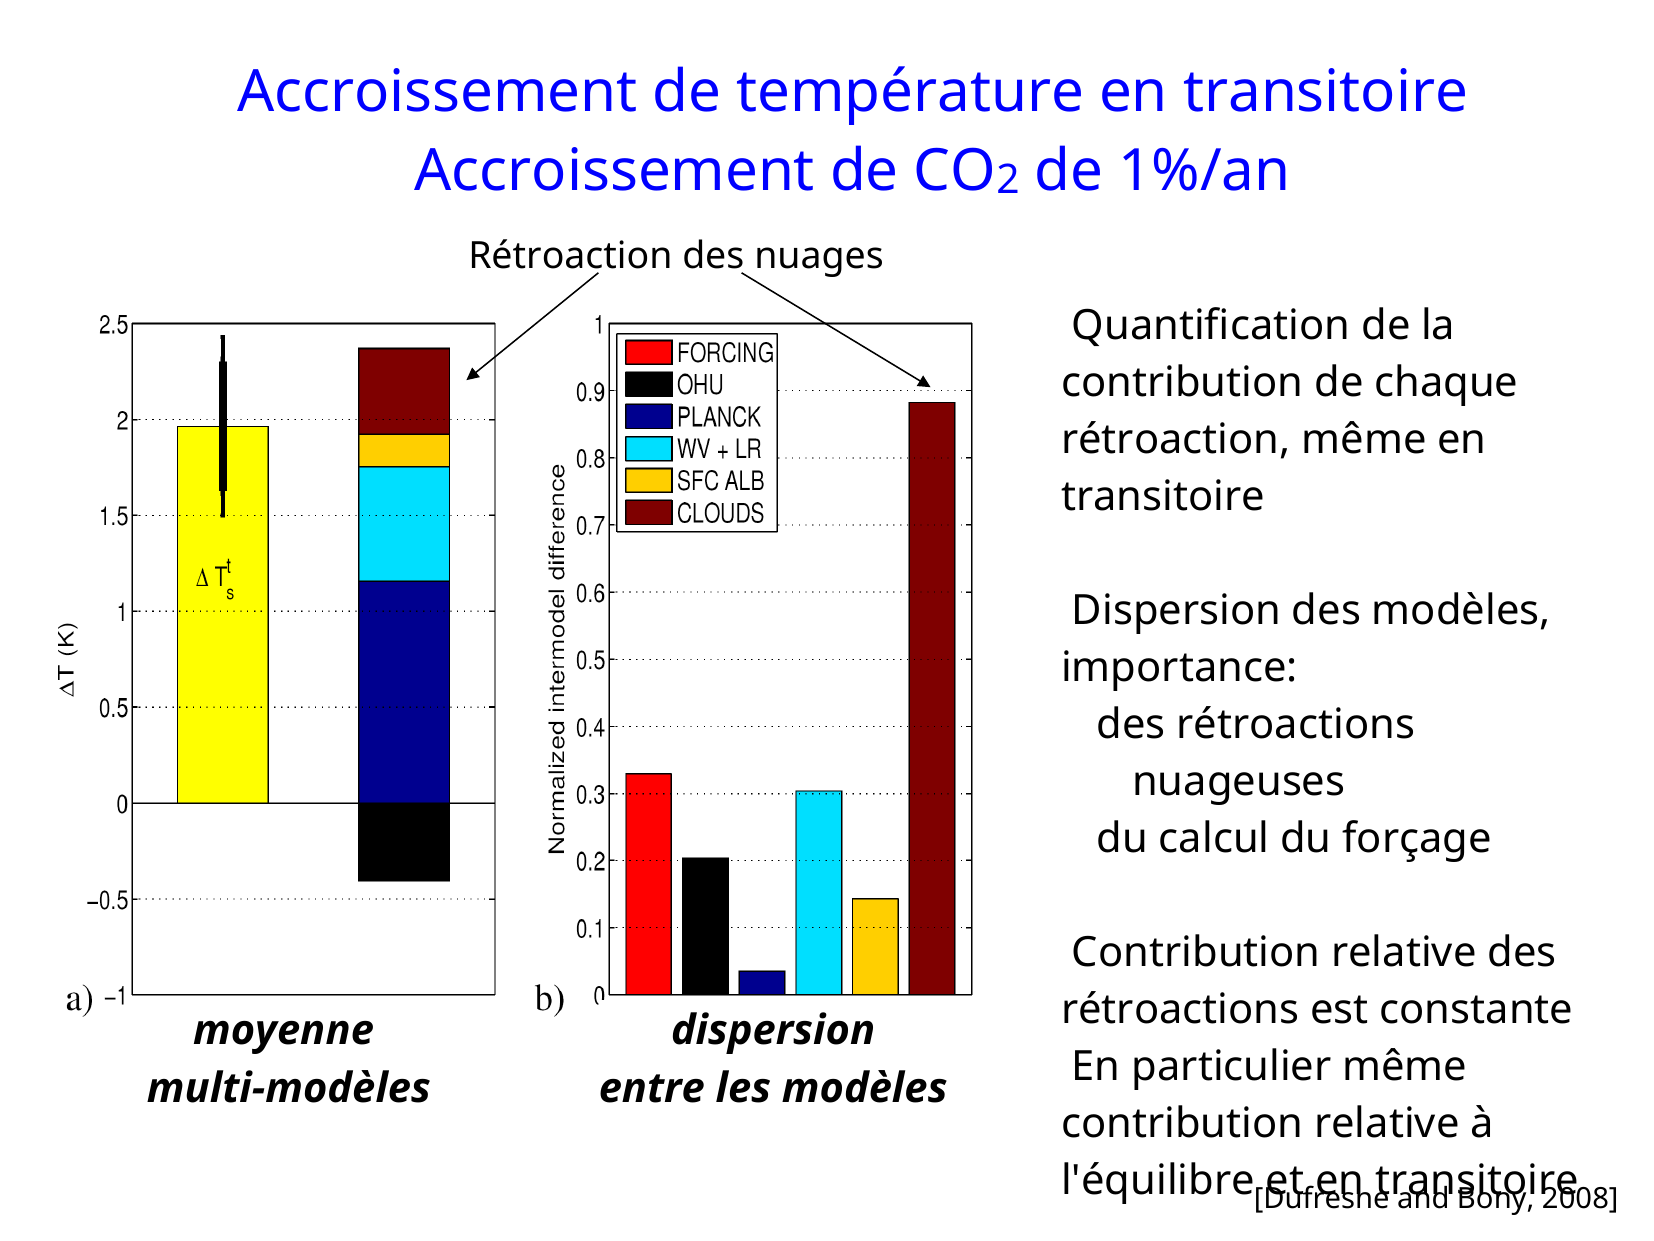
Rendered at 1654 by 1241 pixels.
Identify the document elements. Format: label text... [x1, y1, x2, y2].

text_box moyenne multi-modèles [146, 1000, 432, 1115]
text_box [143, 999, 442, 1048]
text_box Rétroaction des nuages [383, 212, 969, 302]
picture [41, 306, 1023, 1032]
text_box [Dufresne and Bony, 2008] [1169, 1174, 1634, 1231]
text_box dispersion entre les modèles [598, 1000, 949, 1115]
text_box Quantification de la contribution de chaque rétroaction, même en transitoire Dispersion des modèles, importance: des rétroactions nuageuses du calcul du forçage Contribution relative des rétroactions est constante En particulier même contribution relative à l'équilibre et en transitoire [1046, 287, 1617, 1153]
text_box Accroissement de température en transitoire Accroissement de CO2 de 1%/an [93, 48, 1612, 196]
